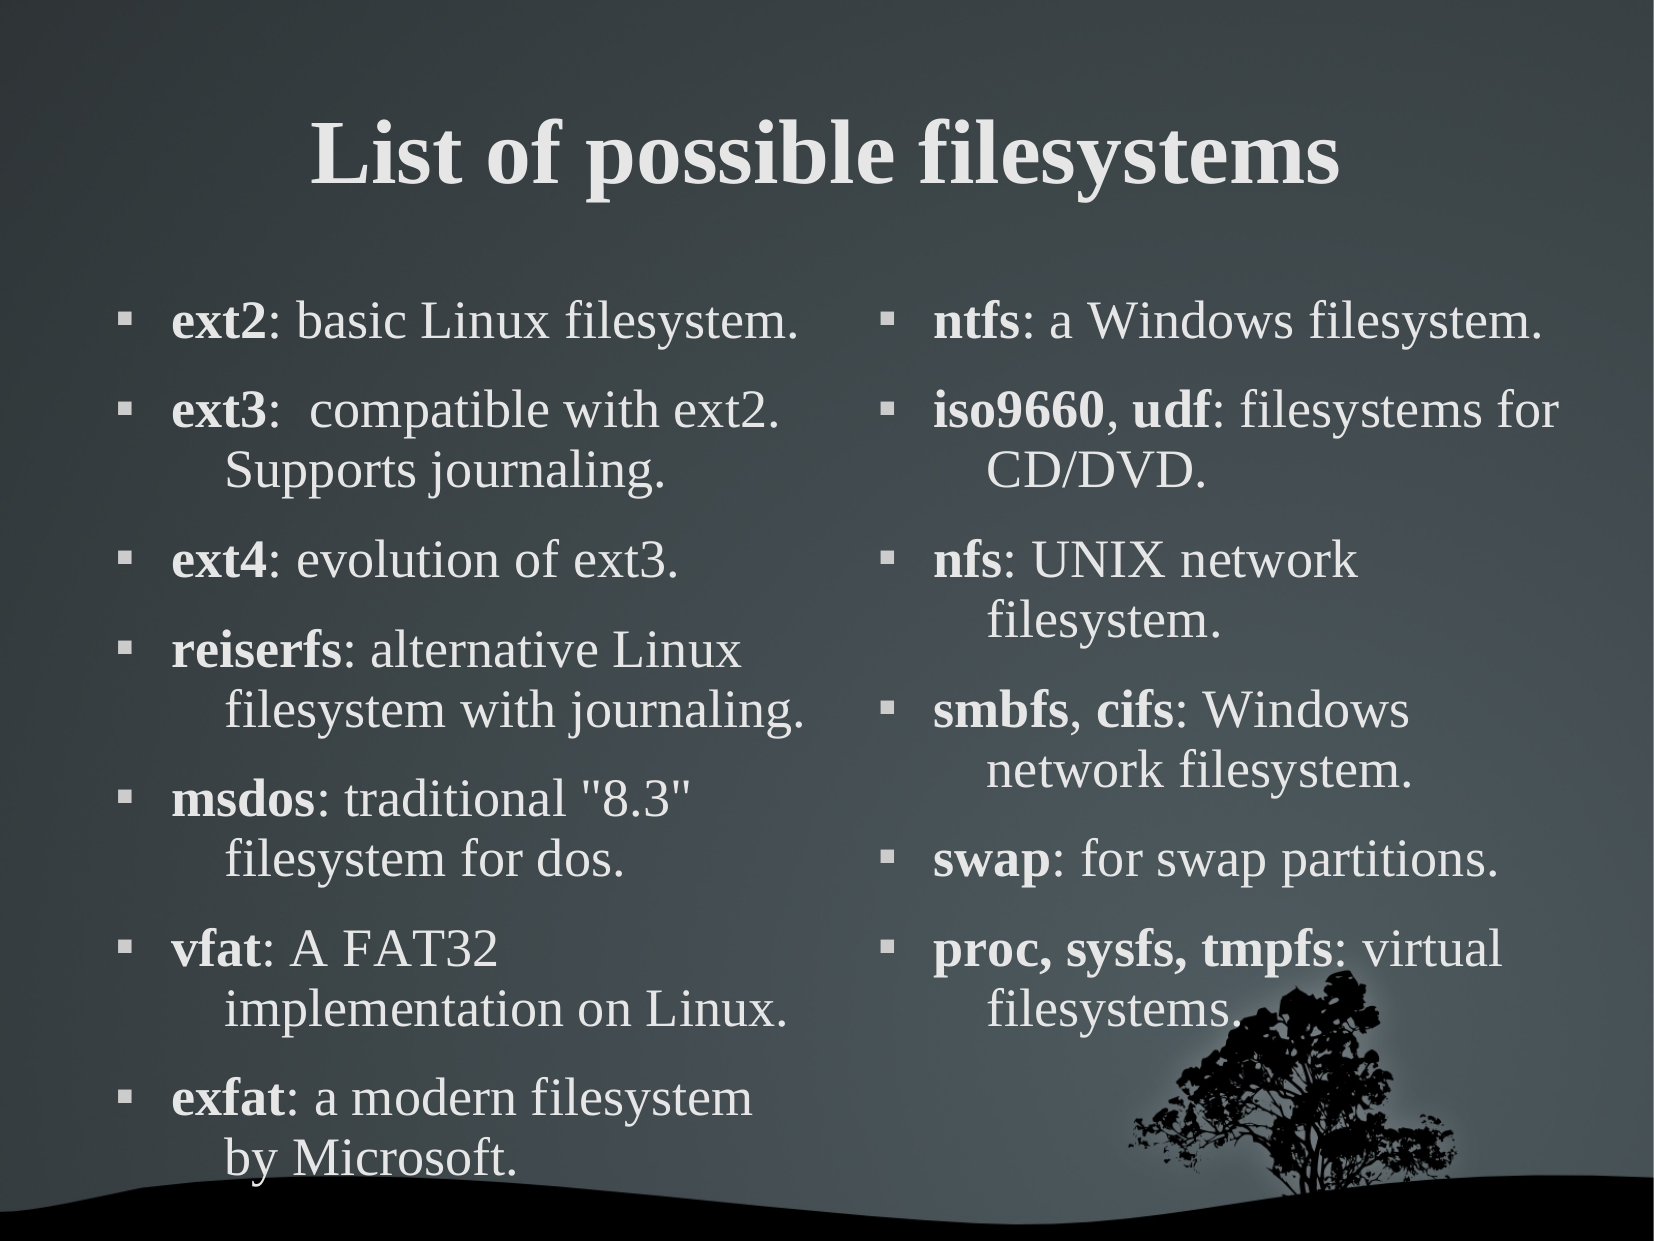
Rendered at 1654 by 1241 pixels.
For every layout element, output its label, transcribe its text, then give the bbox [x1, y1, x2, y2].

list ext2: basic Linux filesystem. ext3: compatible with ext2. Supports journaling. ext4: evolution of ext3. reiserfs: alternative Linux filesystem with journaling. msdos: traditional "8.3" filesystem for dos. vfat: A FAT32 implementation on Linux. exfat: a modern filesystem by Microsoft. [82, 290, 809, 1188]
picture [0, 0, 1654, 1241]
list ntfs: a Windows filesystem. iso9660, udf: filesystems for CD/DVD. nfs: UNIX network filesystem. smbfs, cifs: Windows network filesystem. swap: for swap partitions. proc, sysfs, tmpfs: virtual filesystems. [845, 290, 1572, 1132]
title List of possible filesystems [82, 49, 1571, 257]
